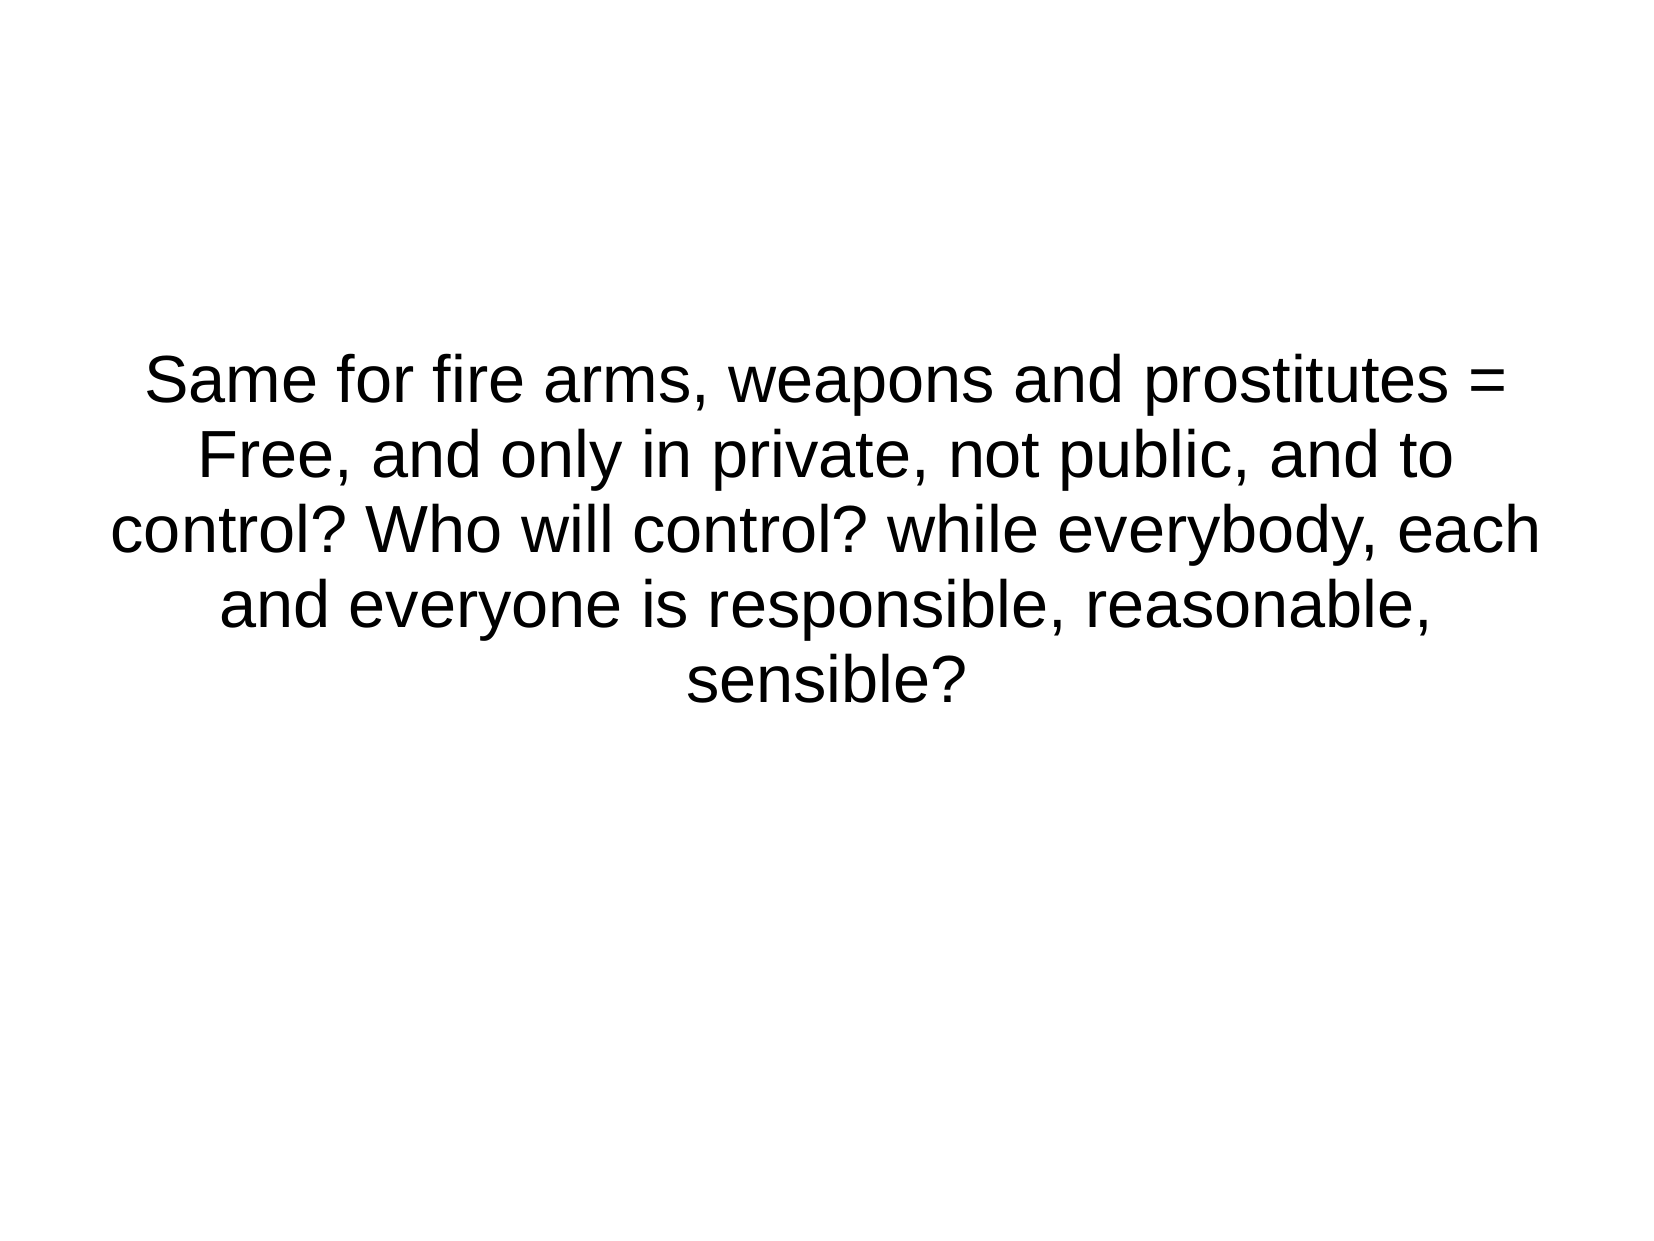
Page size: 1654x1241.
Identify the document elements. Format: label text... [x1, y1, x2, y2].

subtitle Same for fire arms, weapons and prostitutes = Free, and only in private, not public, and to control? Who will control? while everybody, each and everyone is responsible, reasonable, sensible? [82, 49, 1571, 1010]
